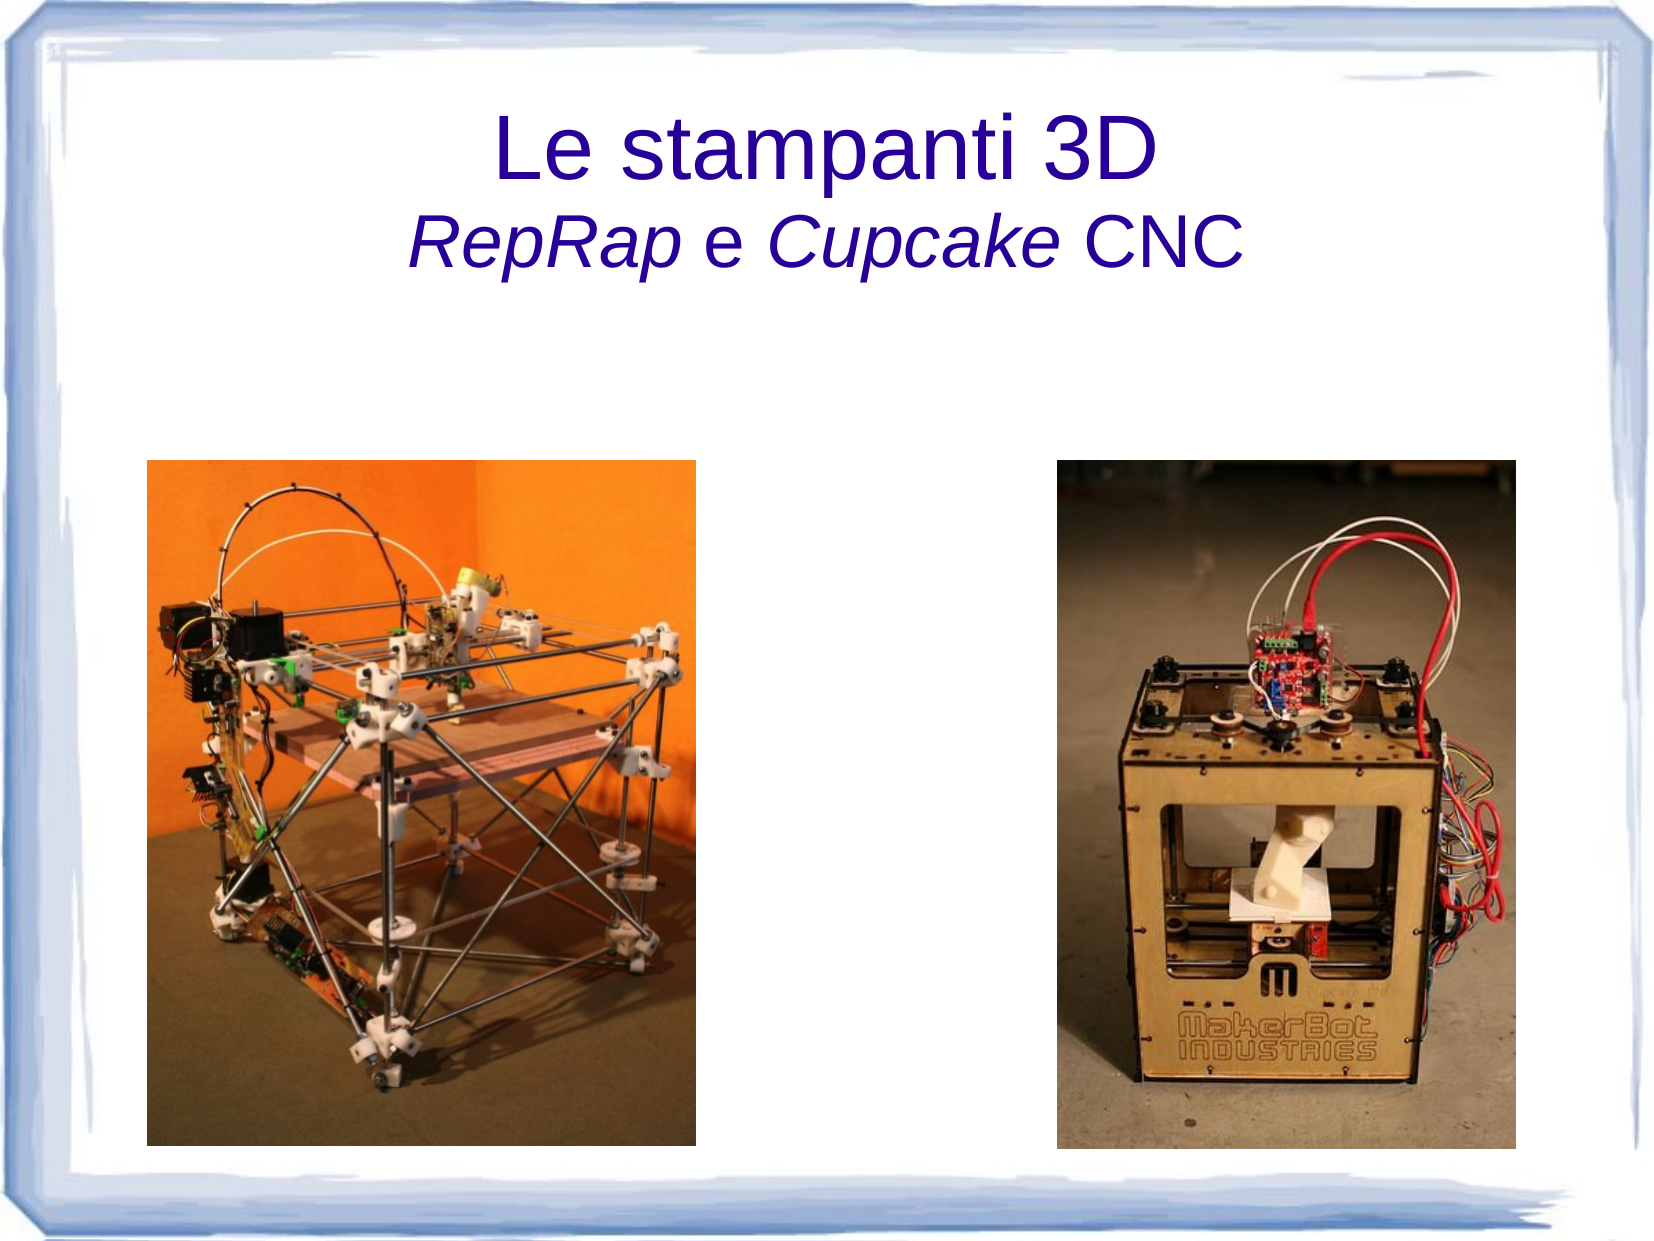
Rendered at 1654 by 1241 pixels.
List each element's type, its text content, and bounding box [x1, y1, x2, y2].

picture [0, 0, 1654, 1241]
title Le stampanti 3D RepRap e Cupcake CNC [82, 49, 1571, 331]
